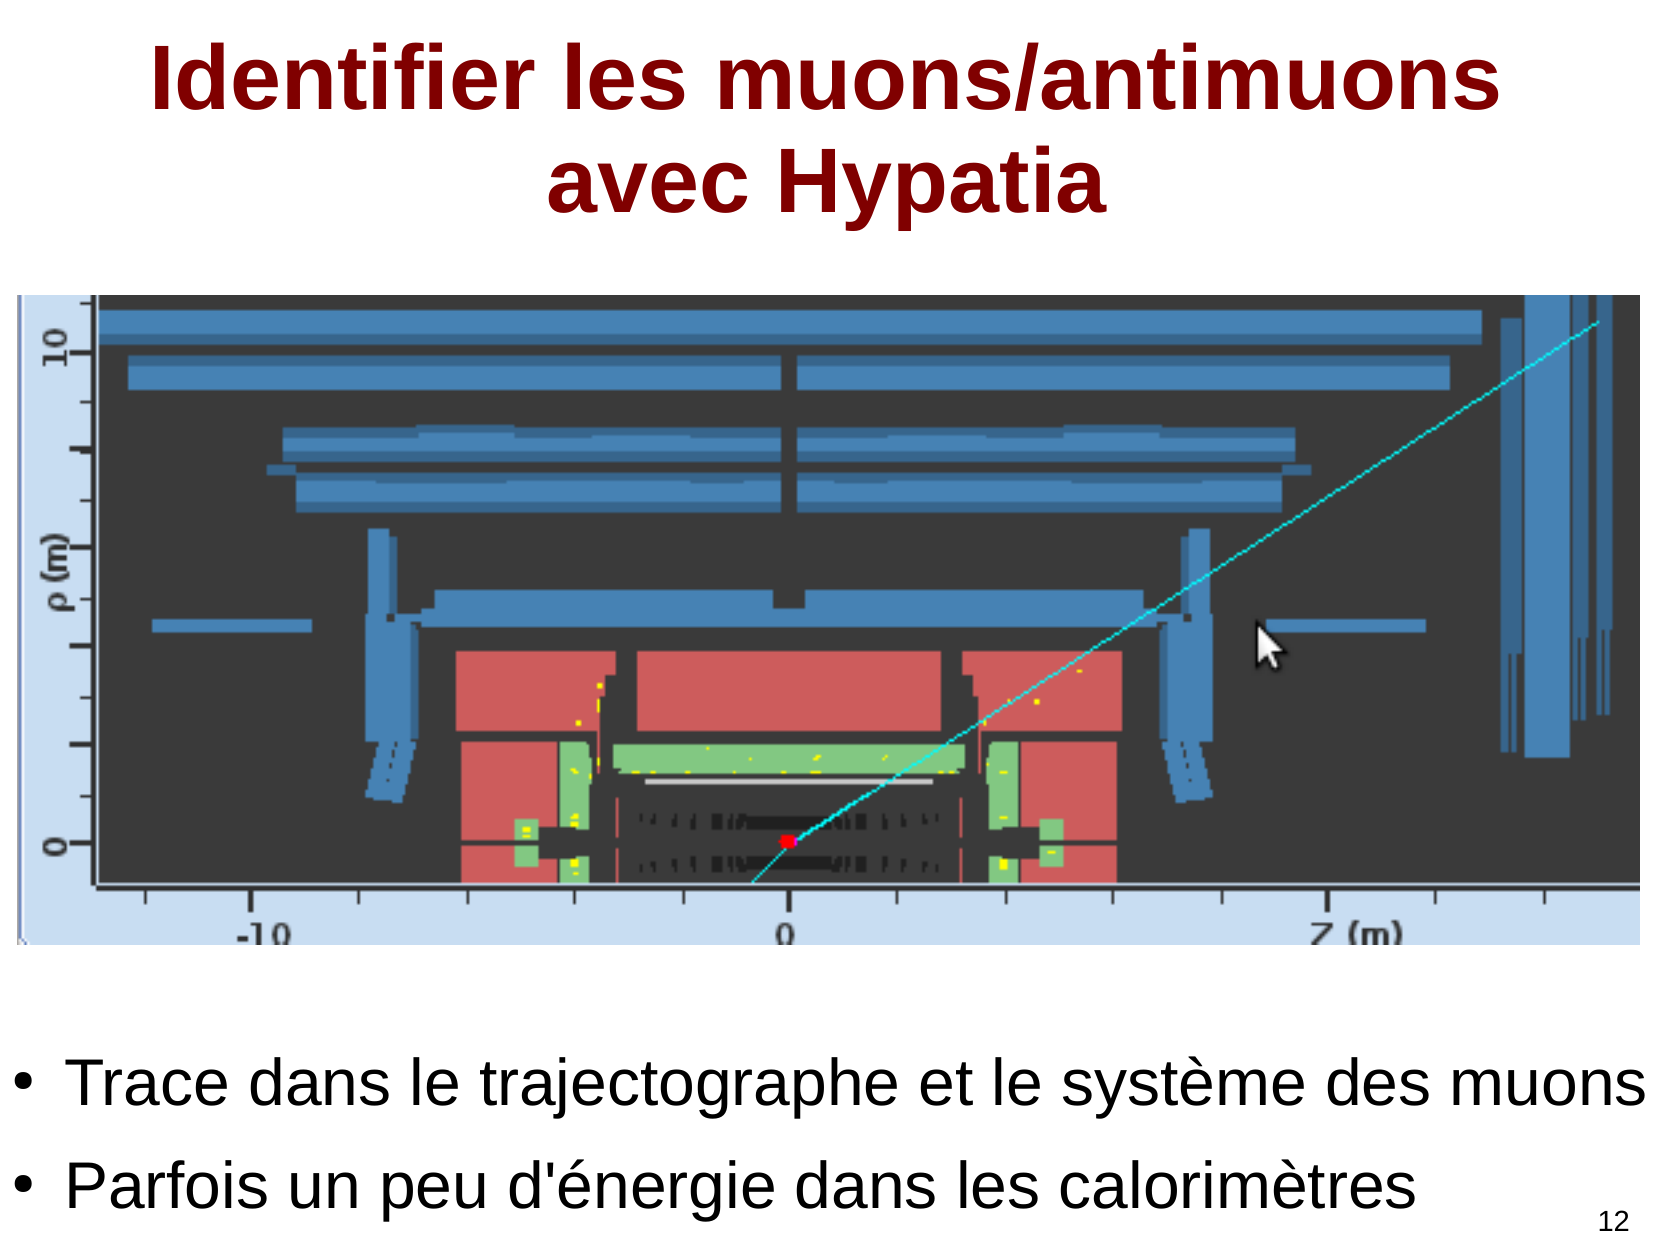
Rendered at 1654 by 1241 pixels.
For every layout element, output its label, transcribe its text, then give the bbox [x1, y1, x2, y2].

list Trace dans le trajectographe et le système des muons Parfois un peu d'énergie dans les calorimètres [0, 1046, 1654, 1241]
picture [17, 295, 1640, 945]
title Identifier les muons/antimuons avec Hypatia [82, 25, 1571, 233]
